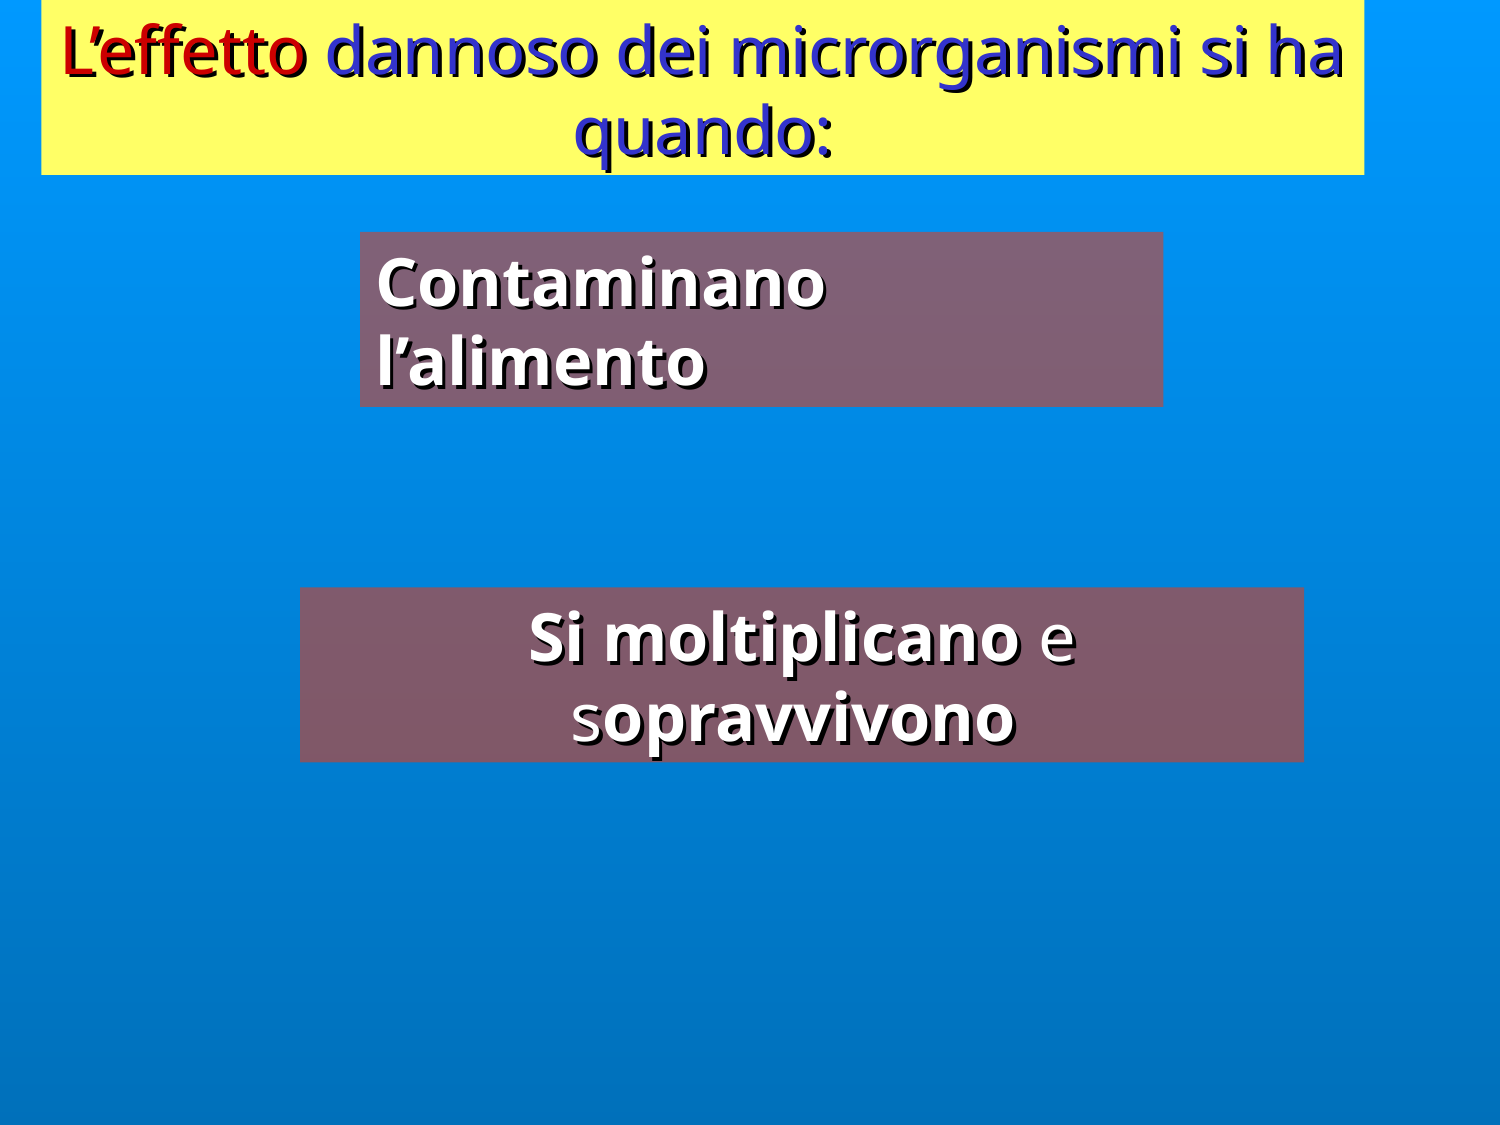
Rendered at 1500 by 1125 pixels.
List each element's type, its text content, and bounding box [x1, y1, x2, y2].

text_box Si moltiplicano e sopravvivono [300, 587, 1305, 689]
text_box Contaminano l’alimento [360, 231, 1164, 329]
text_box L’effetto dannoso dei microrganismi si ha quando: [41, 0, 1365, 175]
